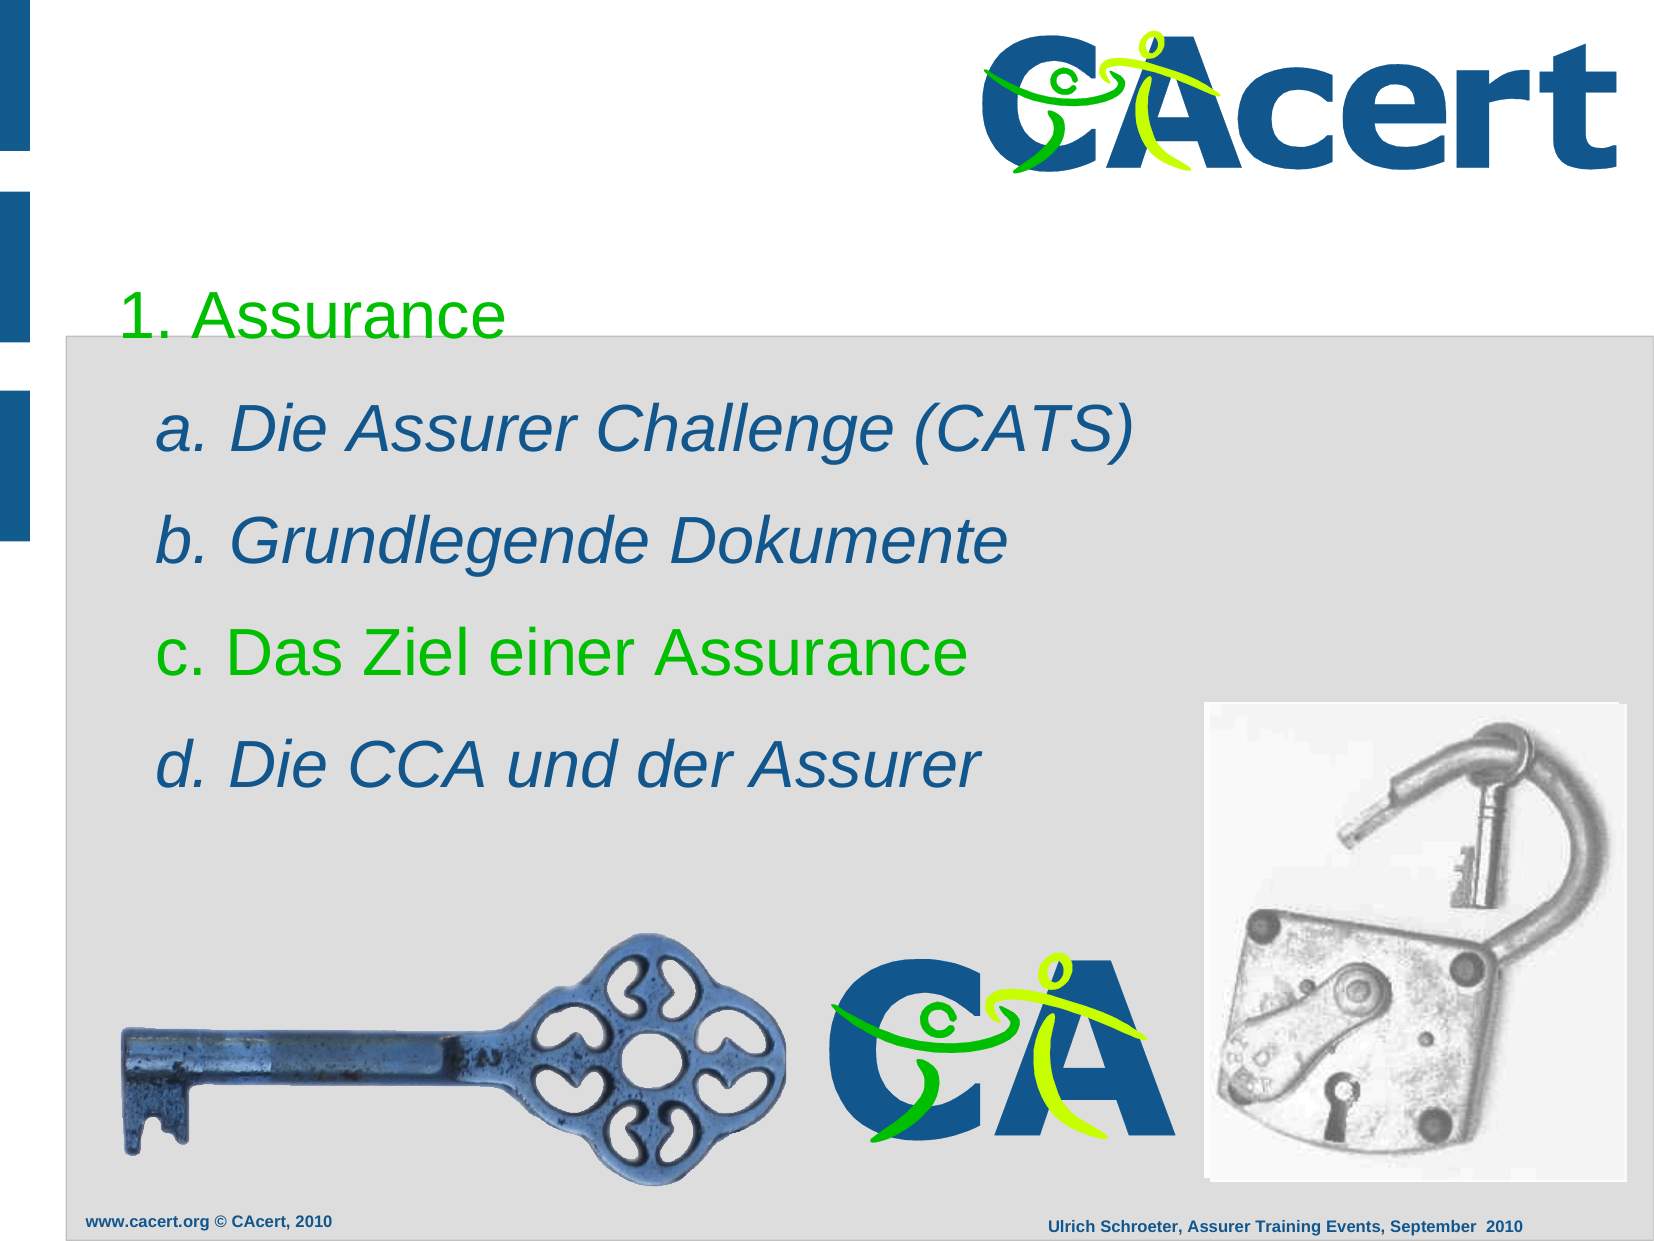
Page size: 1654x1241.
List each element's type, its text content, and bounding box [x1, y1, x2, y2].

picture [1204, 702, 1627, 1182]
picture [106, 915, 800, 1203]
picture [826, 950, 1177, 1145]
title 1. Assurance a. Die Assurer Challenge (CATS) b. Grundlegende Dokumente c. Das Ziel einer Assurance d. Die CCA und der Assurer [118, 259, 1530, 784]
